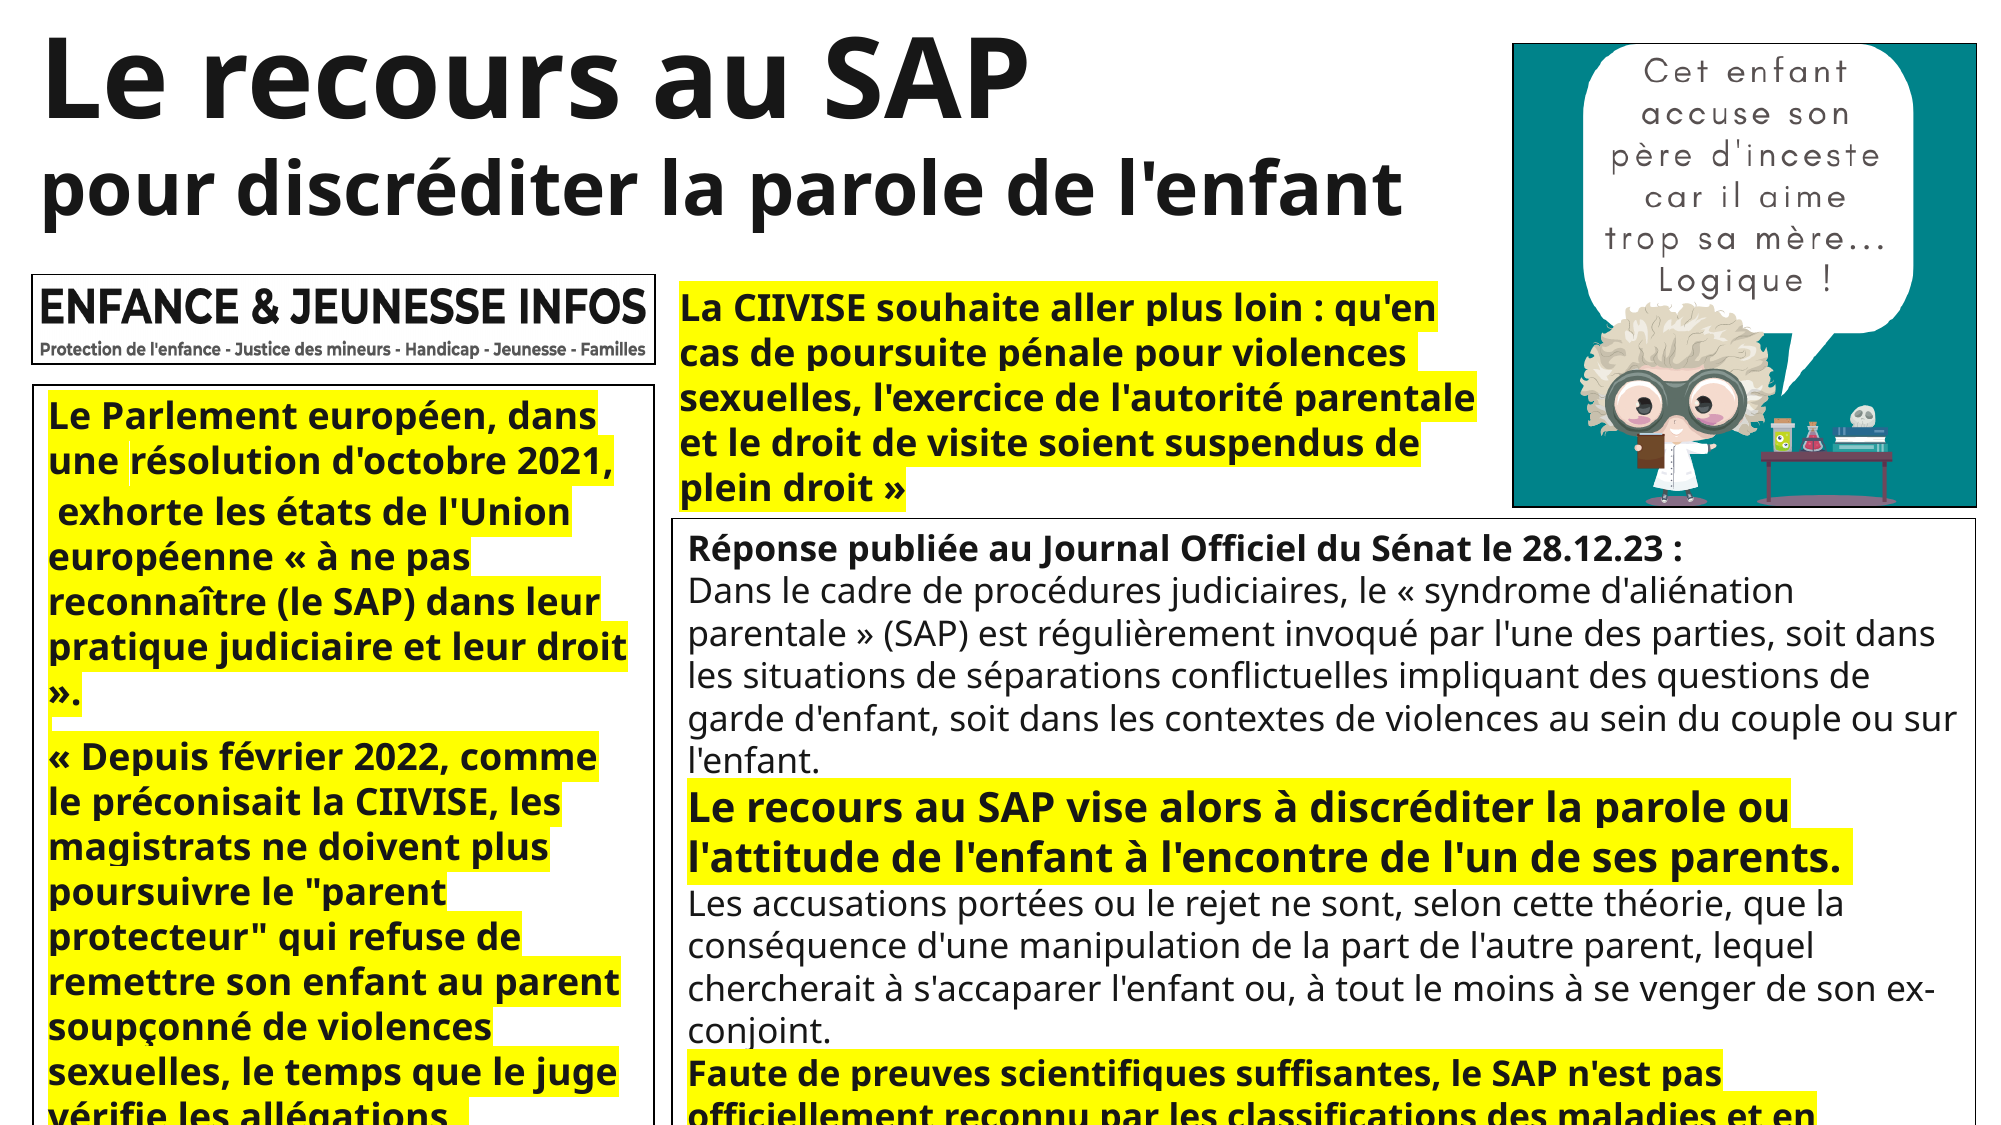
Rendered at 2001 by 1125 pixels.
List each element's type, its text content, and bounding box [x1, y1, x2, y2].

picture [1513, 44, 1976, 507]
text_box La CIIVISE souhaite aller plus loin : qu'en cas de poursuite pénale pour violences sexuelles, l'exercice de l'autorité parentale et le droit de visite soient suspendus de plein droit » [664, 276, 1495, 519]
picture [33, 275, 655, 364]
text_box Le Parlement européen, dans une résolution d'octobre 2021, exhorte les états de l'Union européenne « à ne pas reconnaître (le SAP) dans leur pratique judiciaire et leur droit ». « Depuis février 2022, comme le préconisait la CIIVISE, les magistrats ne doivent plus poursuivre le "parent protecteur" qui refuse de remettre son enfant au parent soupçonné de violences sexuelles, le temps que le juge vérifie les allégations. [33, 384, 655, 1102]
text_box Réponse publiée au Journal Officiel du Sénat le 28.12.23 : Dans le cadre de procédures judiciaires, le « syndrome d'aliénation parentale » (SAP) est régulièrement invoqué par l'une des parties, soit dans les situations de séparations conflictuelles impliquant des questions de garde d'enfant, soit dans les contextes de violences au sein du couple ou sur l'enfant. Le recours au SAP vise alors à discréditer la parole ou l'attitude de l'enfant à l'encontre de l'un de ses parents. Les accusations portées ou le rejet ne sont, selon cette théorie, que la conséquence d'une manipulation de la part de l'autre parent, lequel chercherait à s'accaparer l'enfant ou, à tout le moins à se venger de son ex-conjoint. Faute de preuves scientifiques suffisantes, le SAP n'est pas officiellement reconnu par les classifications des maladies et en particulier par la classification internationale des maladies de l’OMS. [672, 518, 1976, 1107]
text_box Le recours au SAP pour discréditer la parole de l'enfant [24, 44, 1512, 241]
